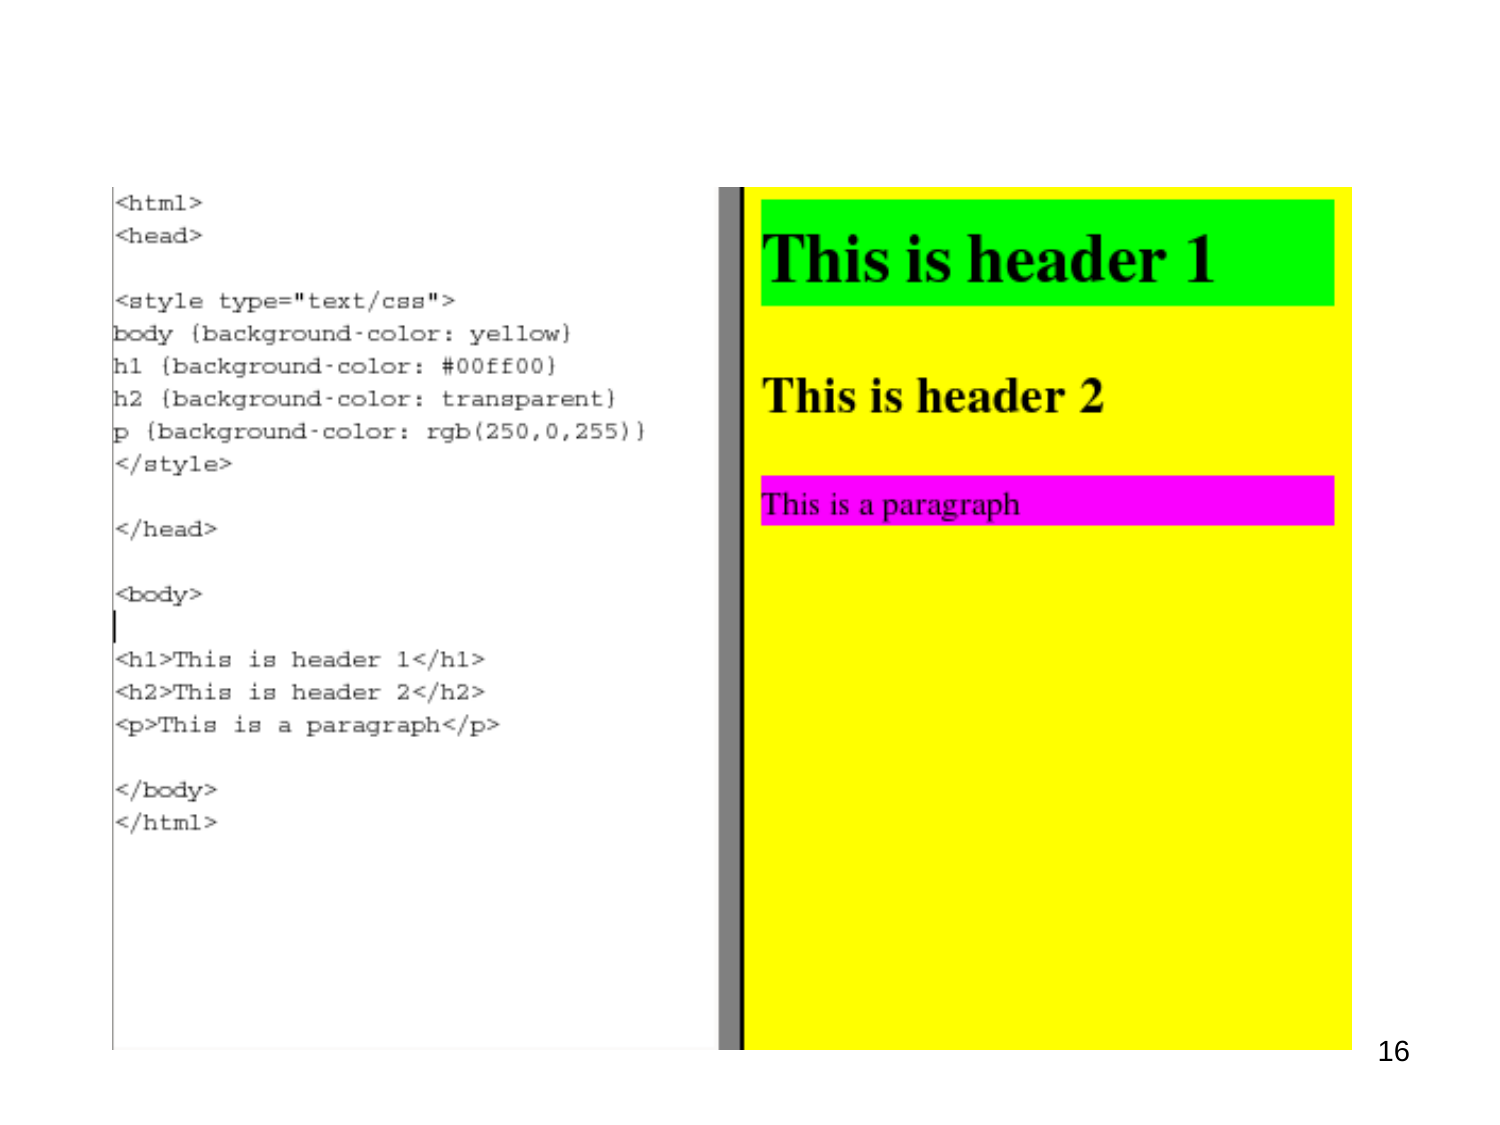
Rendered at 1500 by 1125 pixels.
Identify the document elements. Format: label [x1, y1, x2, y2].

picture [112, 187, 1352, 1051]
